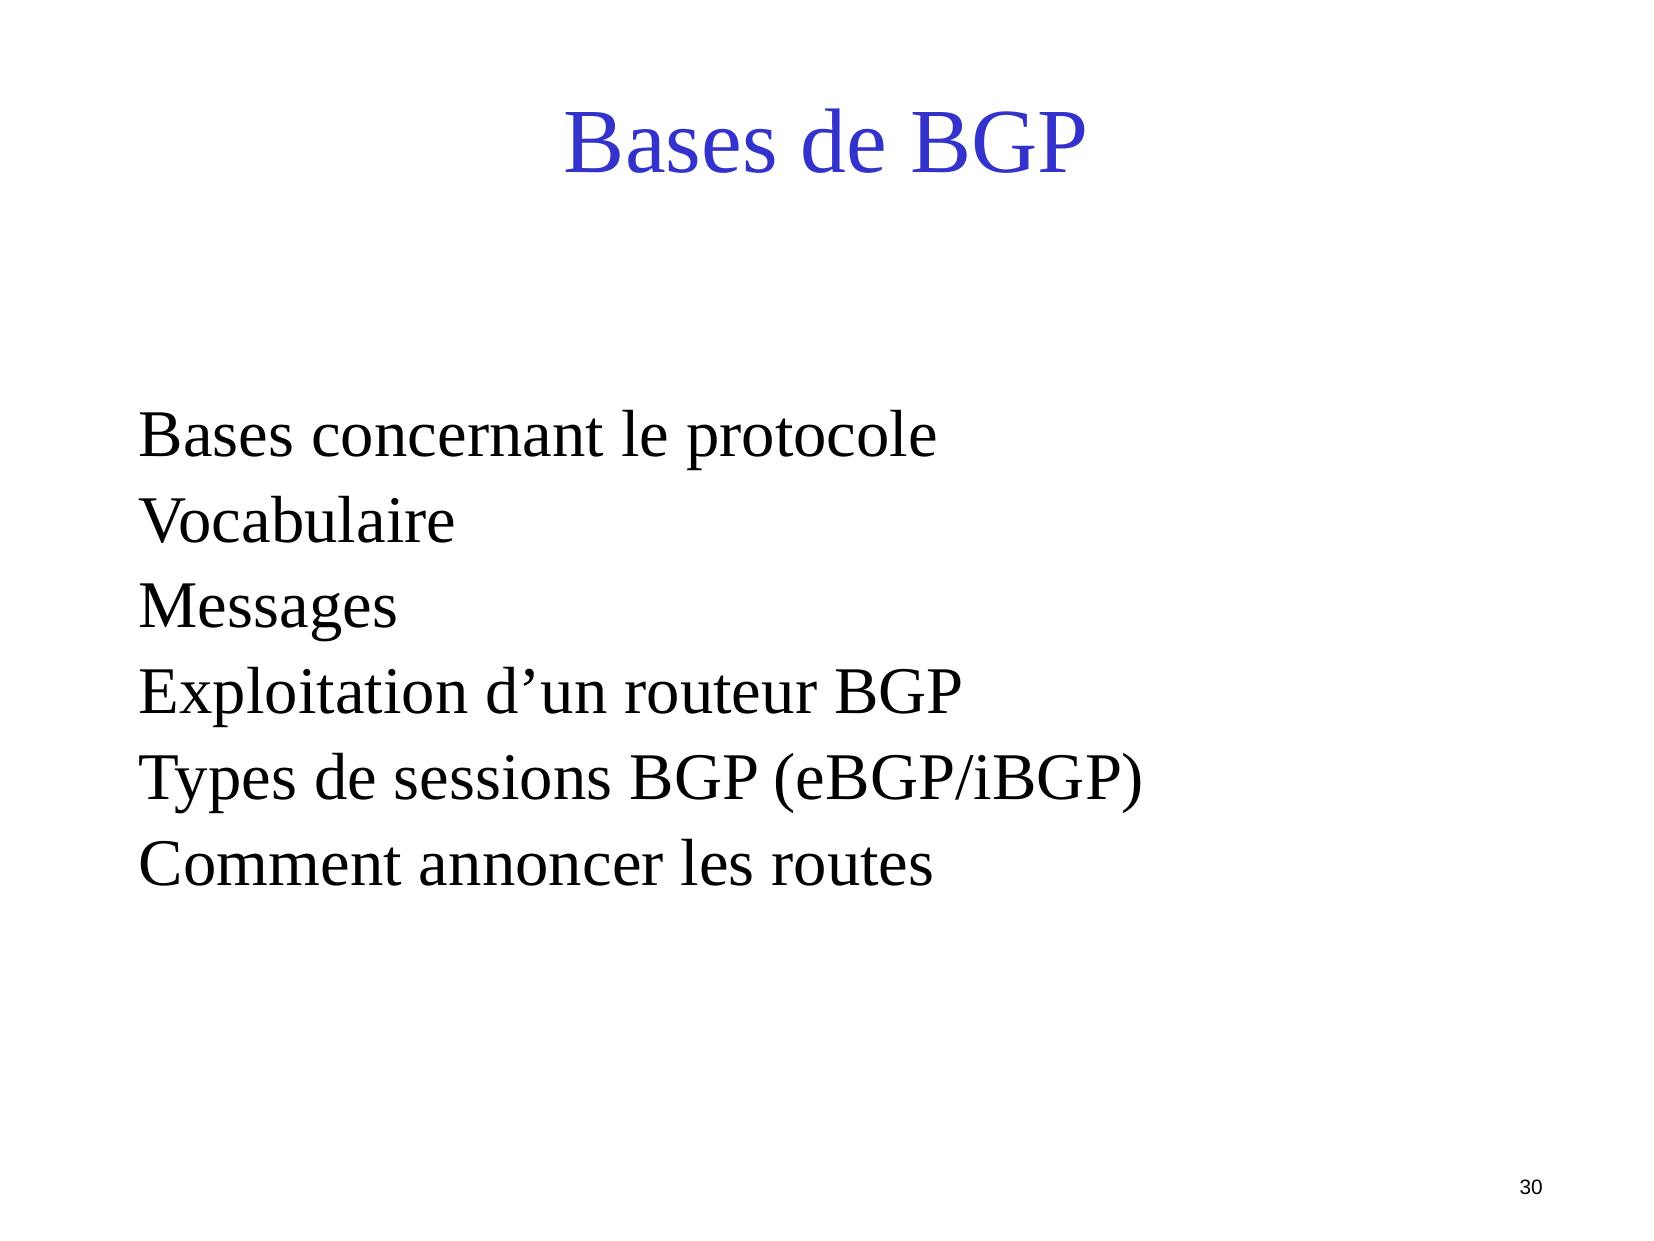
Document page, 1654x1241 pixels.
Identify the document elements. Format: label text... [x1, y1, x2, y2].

title Bases de BGP [123, 41, 1530, 248]
list Bases concernant le protocole Vocabulaire Messages Exploitation d’un routeur BGP Types de sessions BGP (eBGP/iBGP)‏ Comment annoncer les routes [123, 303, 1530, 1048]
